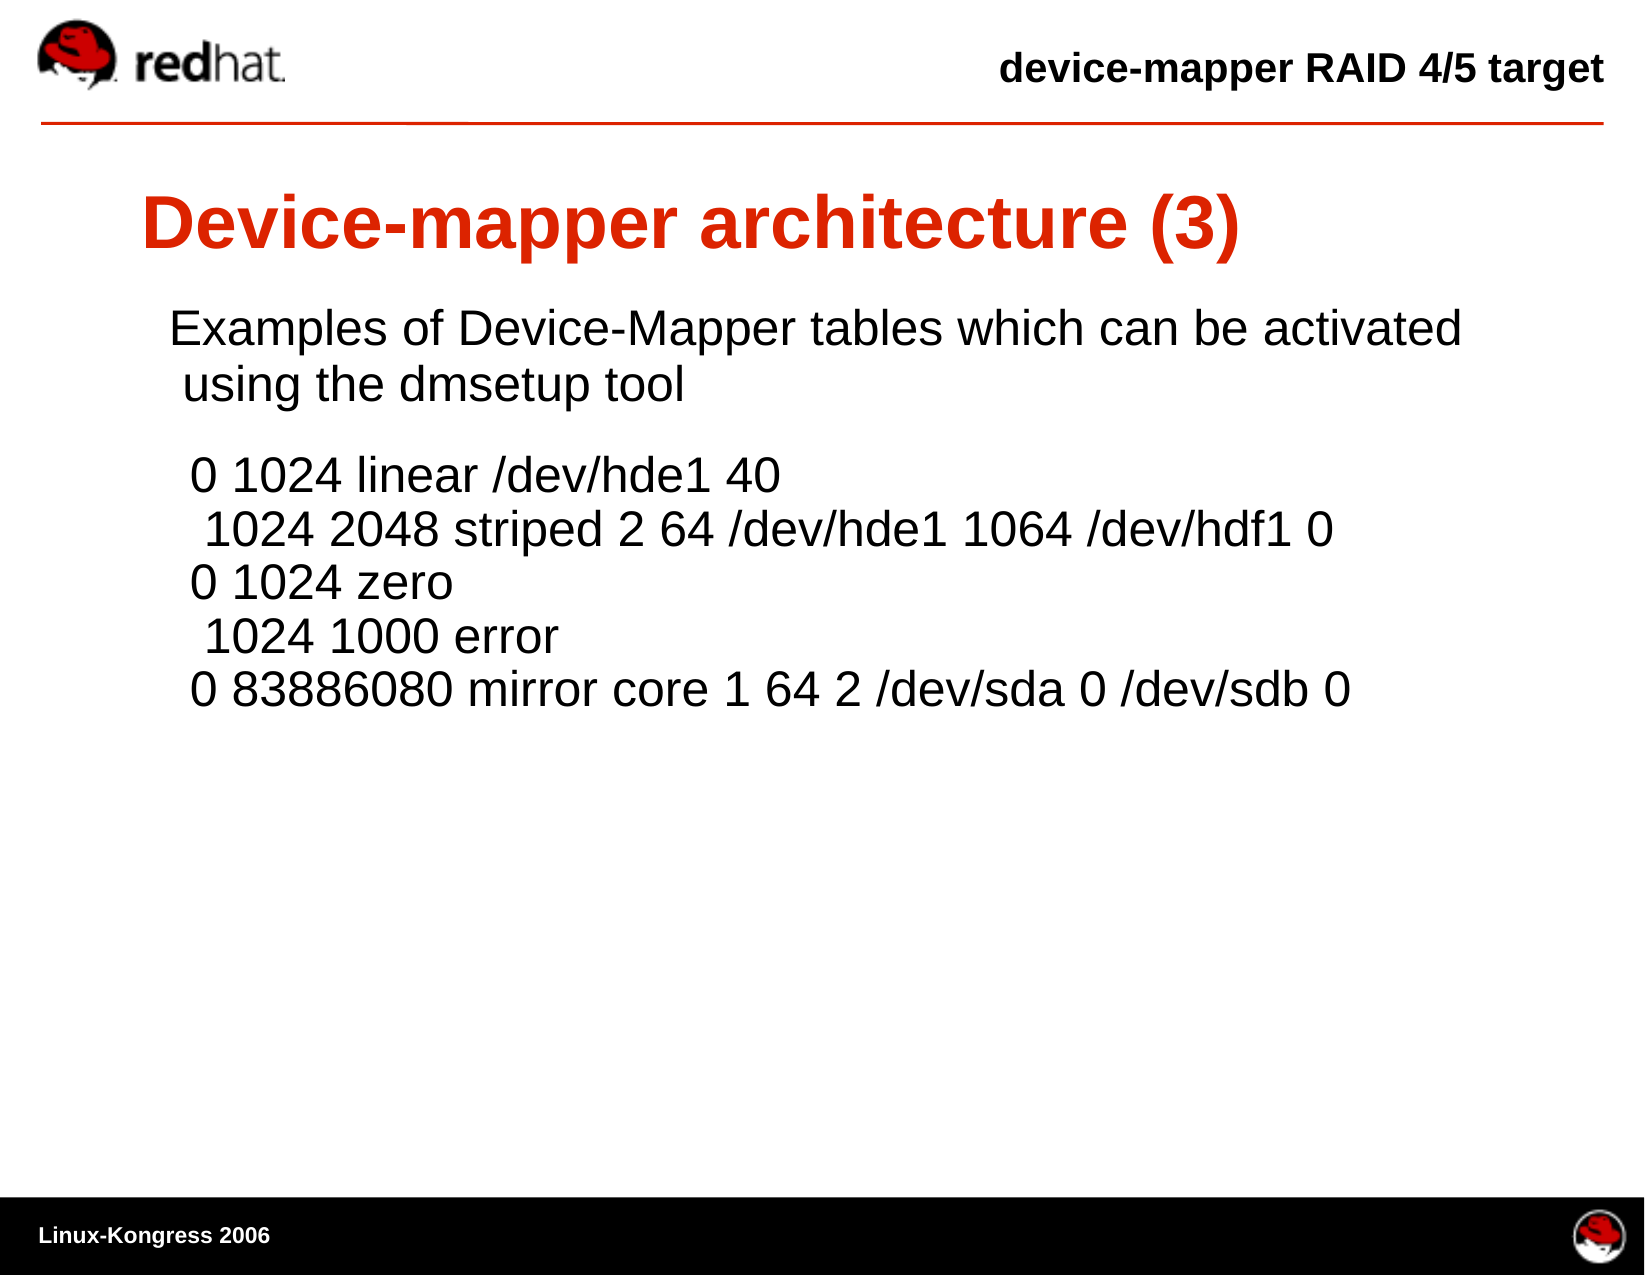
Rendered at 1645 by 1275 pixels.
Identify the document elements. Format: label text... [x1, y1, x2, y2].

text_box [0, 1197, 1645, 1275]
text_box Linux-Kongress 2006 [38, 1222, 381, 1252]
text_box Examples of Device-Mapper tables which can be activated using the dmsetup tool [154, 299, 1482, 425]
picture [36, 17, 285, 102]
text_box device-mapper RAID 4/5 target [959, 44, 1605, 97]
picture [1568, 1206, 1631, 1270]
text_box Device-mapper architecture (3) [141, 180, 1271, 274]
text_box 0 1024 linear /dev/hde1 40 1024 2048 striped 2 64 /dev/hde1 1064 /dev/hdf1 0 0 1024 zero 1024 1000 error 0 83886080 mirror core 1 64 2 /dev/sda 0 /dev/sdb 0 [176, 449, 1364, 750]
